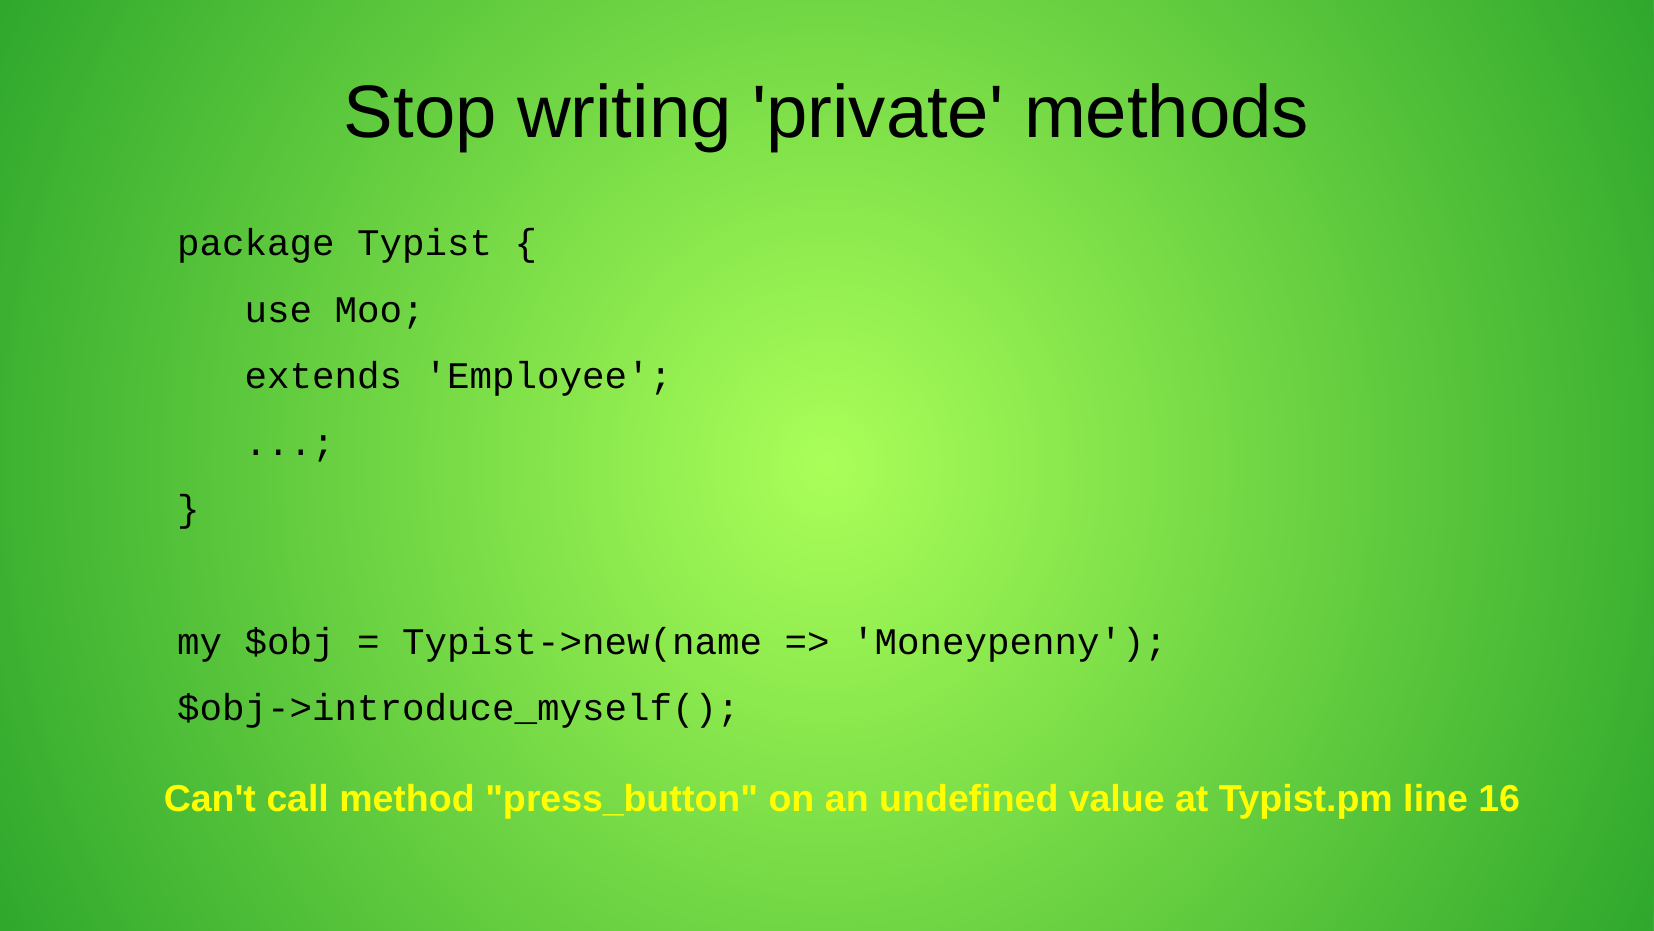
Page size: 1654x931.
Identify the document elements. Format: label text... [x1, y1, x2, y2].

list package Typist { use Moo; extends 'Employee'; ...; } my $obj = Typist->new(name => 'Moneypenny'); $obj->introduce_myself(); [177, 224, 1571, 764]
title Stop writing 'private' methods [82, 35, 1571, 189]
text_box Can't call method "press_button" on an undefined value at Typist.pm line 16 [149, 769, 1548, 827]
